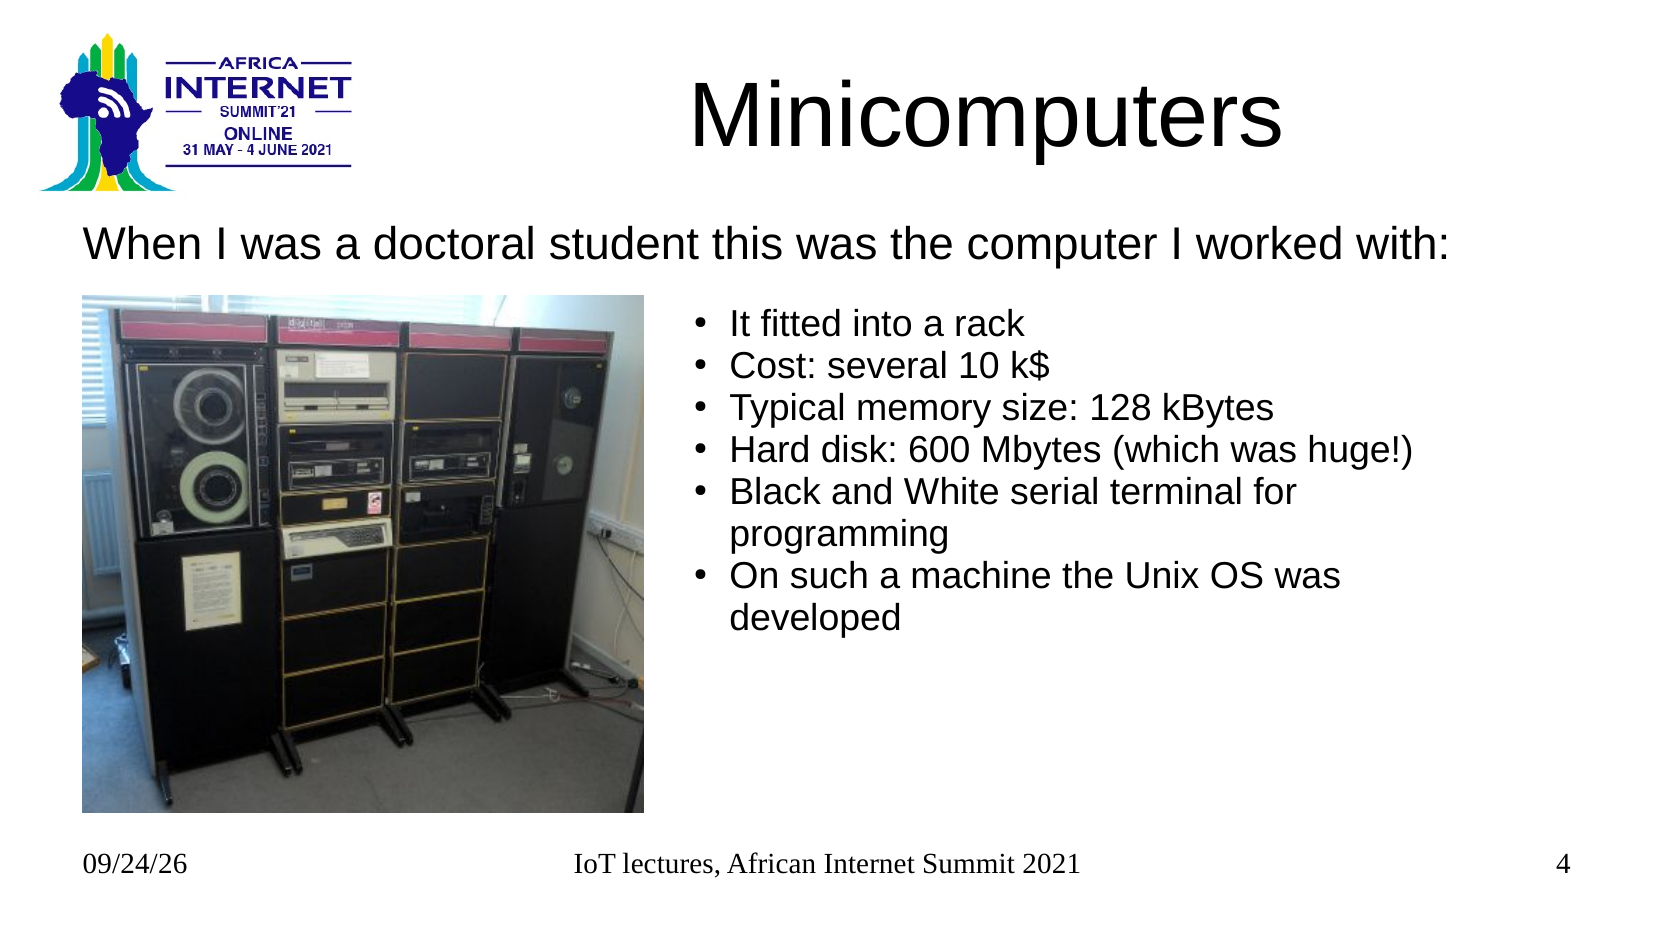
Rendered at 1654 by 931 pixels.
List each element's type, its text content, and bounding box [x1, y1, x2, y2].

picture [82, 295, 644, 814]
title Minicomputers [403, 37, 1571, 193]
text_box It fitted into a rack Cost: several 10 k$ Typical memory size: 128 kBytes Hard disk: 600 Mbytes (which was huge!) Black and White serial terminal for programming On such a machine the Unix OS was developed [679, 295, 1536, 798]
picture [9, 11, 384, 207]
list When I was a doctoral student this was the computer I worked with: [82, 217, 1571, 296]
